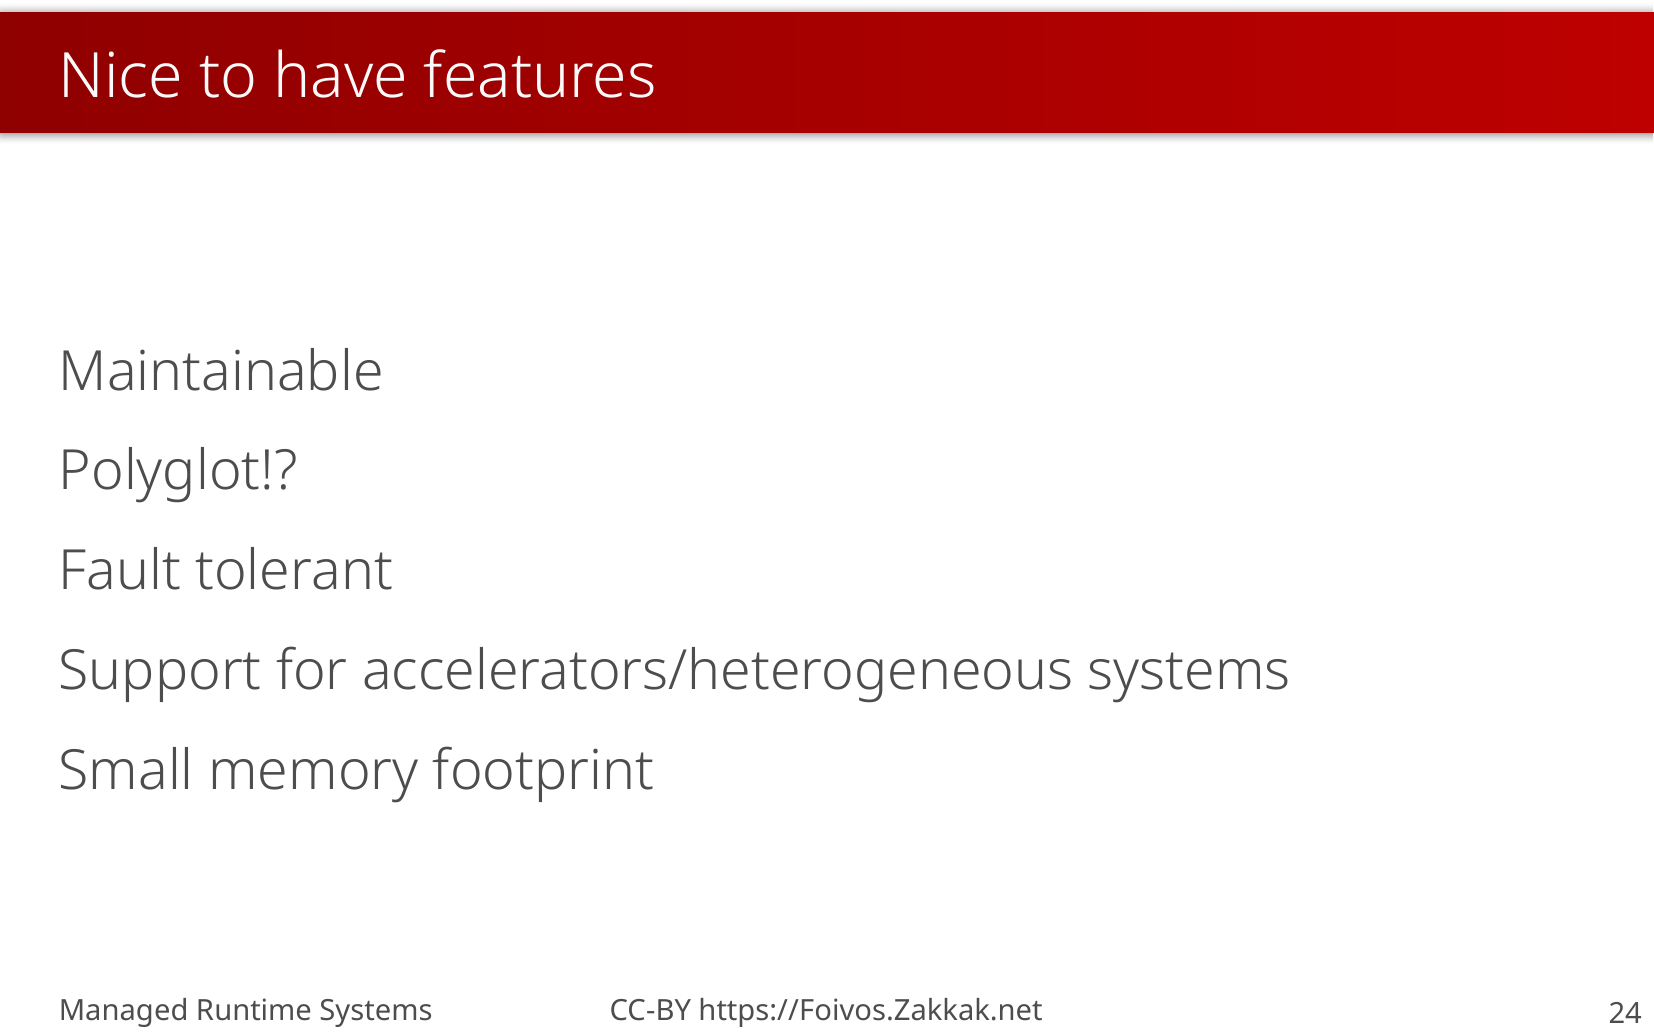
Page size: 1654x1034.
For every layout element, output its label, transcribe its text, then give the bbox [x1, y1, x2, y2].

title Nice to have features [58, 7, 1329, 139]
list Maintainable Polyglot!? Fault tolerant Support for accelerators/heterogeneous systems Small memory footprint [58, 177, 1594, 960]
